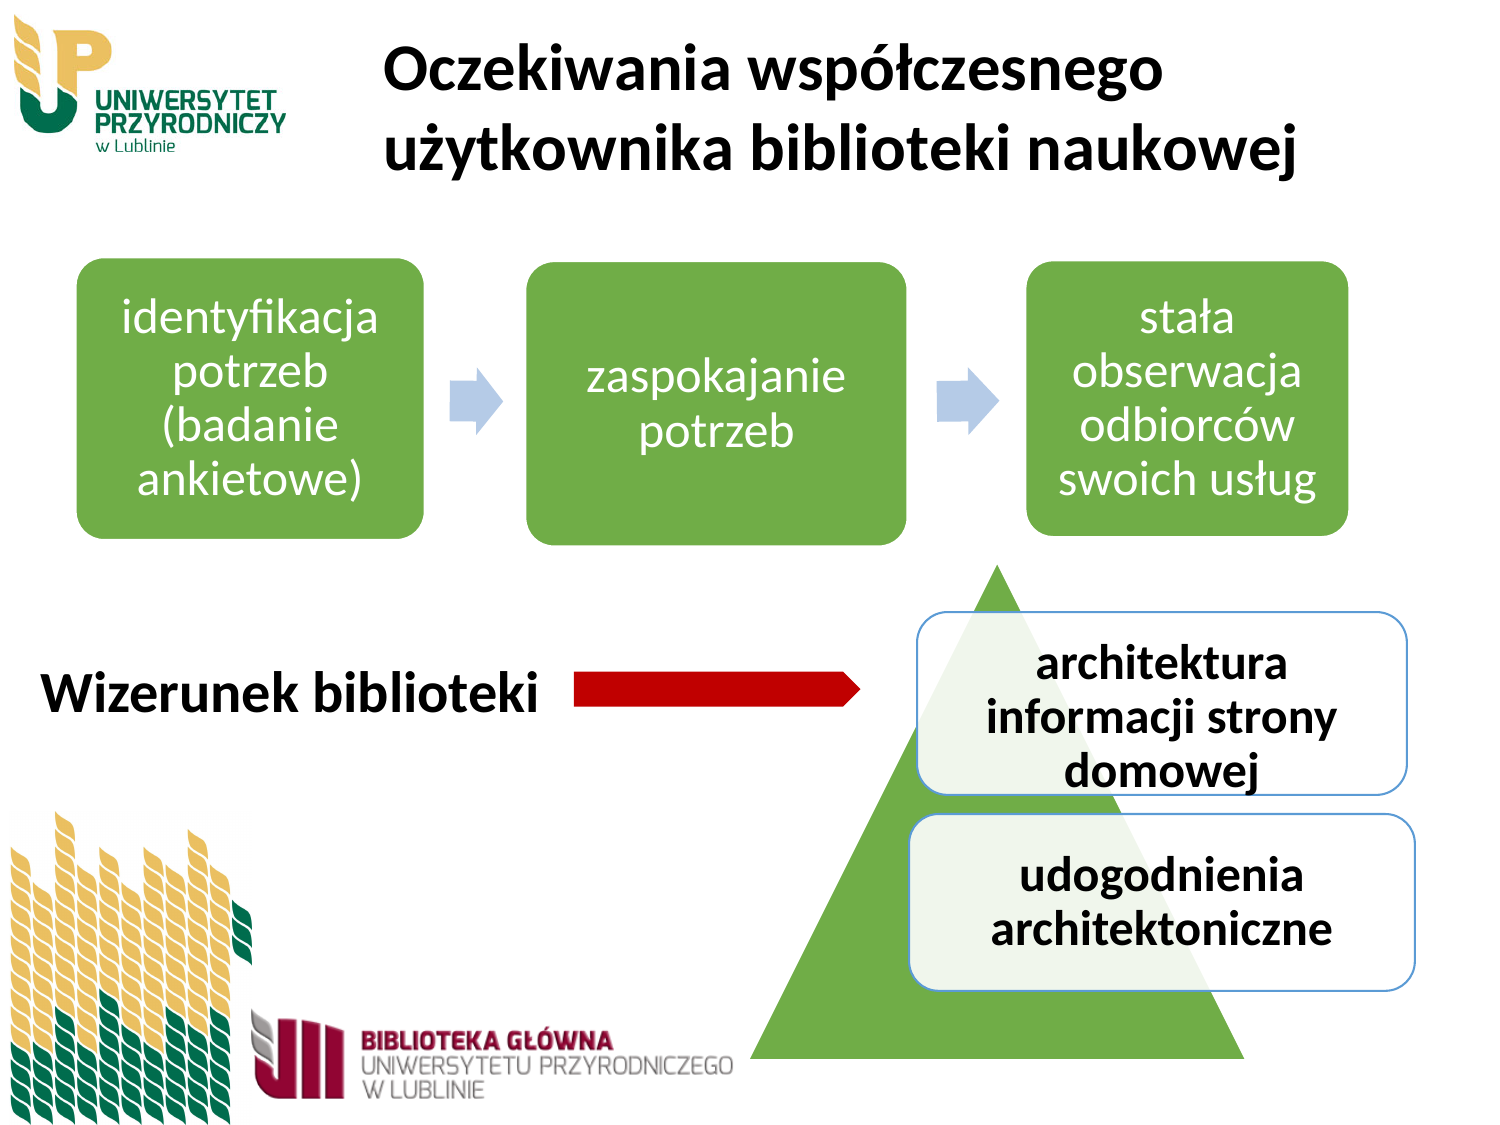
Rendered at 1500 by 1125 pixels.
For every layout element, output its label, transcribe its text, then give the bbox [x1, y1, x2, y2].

text_box Oczekiwania współczesnego użytkownika biblioteki naukowej [368, 16, 1350, 191]
text_box architektura informacji strony domowej [917, 612, 1407, 795]
text_box identyfikacja potrzeb (badanie ankietowe) [75, 257, 425, 540]
text_box stała obserwacja odbiorców swoich usług [1025, 260, 1350, 538]
text_box [972, 561, 1023, 612]
text_box [936, 367, 1000, 436]
text_box zaspokajanie potrzeb [525, 261, 908, 547]
text_box [449, 367, 504, 436]
text_box [748, 722, 1247, 1061]
picture [9, 811, 739, 1125]
text_box [574, 672, 860, 706]
text_box Wizerunek biblioteki [25, 646, 632, 733]
text_box udogodnienia architektoniczne [909, 814, 1415, 991]
picture [14, 0, 1043, 152]
